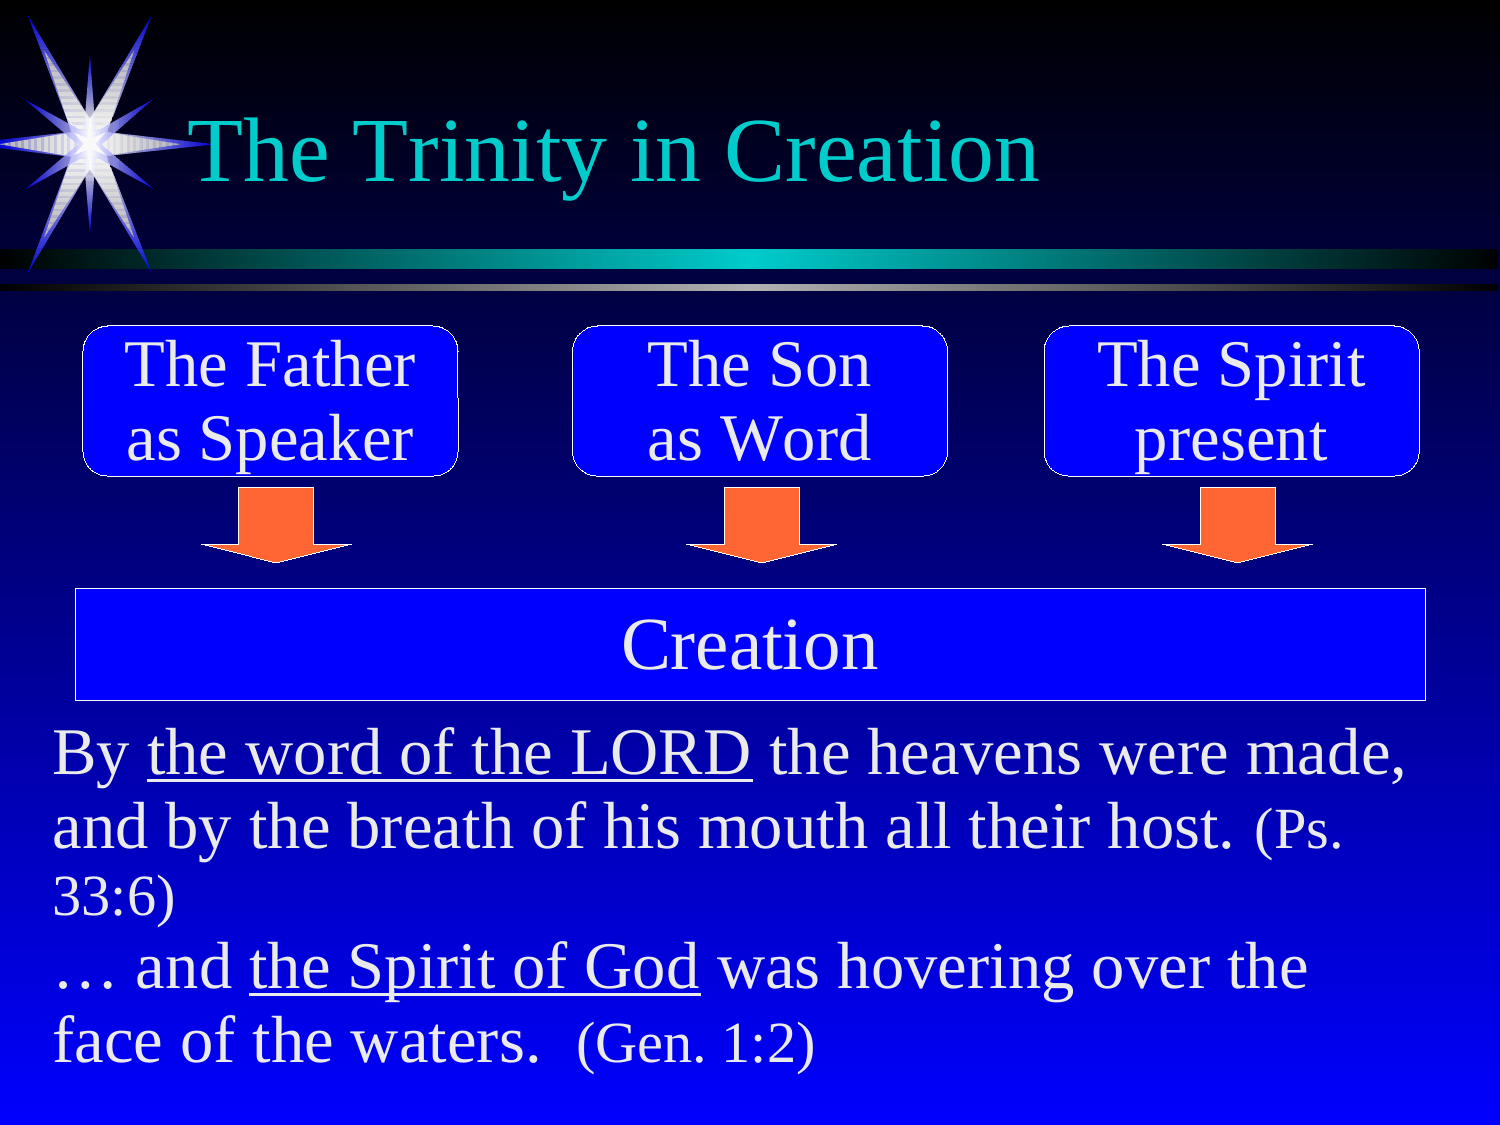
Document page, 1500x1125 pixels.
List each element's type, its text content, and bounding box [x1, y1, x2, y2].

text_box The Son as Word [572, 325, 948, 477]
text_box Creation [75, 588, 1426, 701]
text_box [1162, 487, 1313, 563]
title The Trinity in Creation [187, 63, 1463, 237]
text_box By the word of the LORD the heavens were made, and by the breath of his mouth all their host. (Ps. 33:6) [37, 708, 1426, 936]
text_box [686, 487, 837, 563]
text_box [201, 487, 352, 563]
text_box … and the Spirit of God was hovering over the face of the waters. (Gen. 1:2) [37, 936, 1426, 1085]
text_box The Spirit present [1044, 325, 1420, 477]
text_box The Father as Speaker [82, 325, 459, 477]
